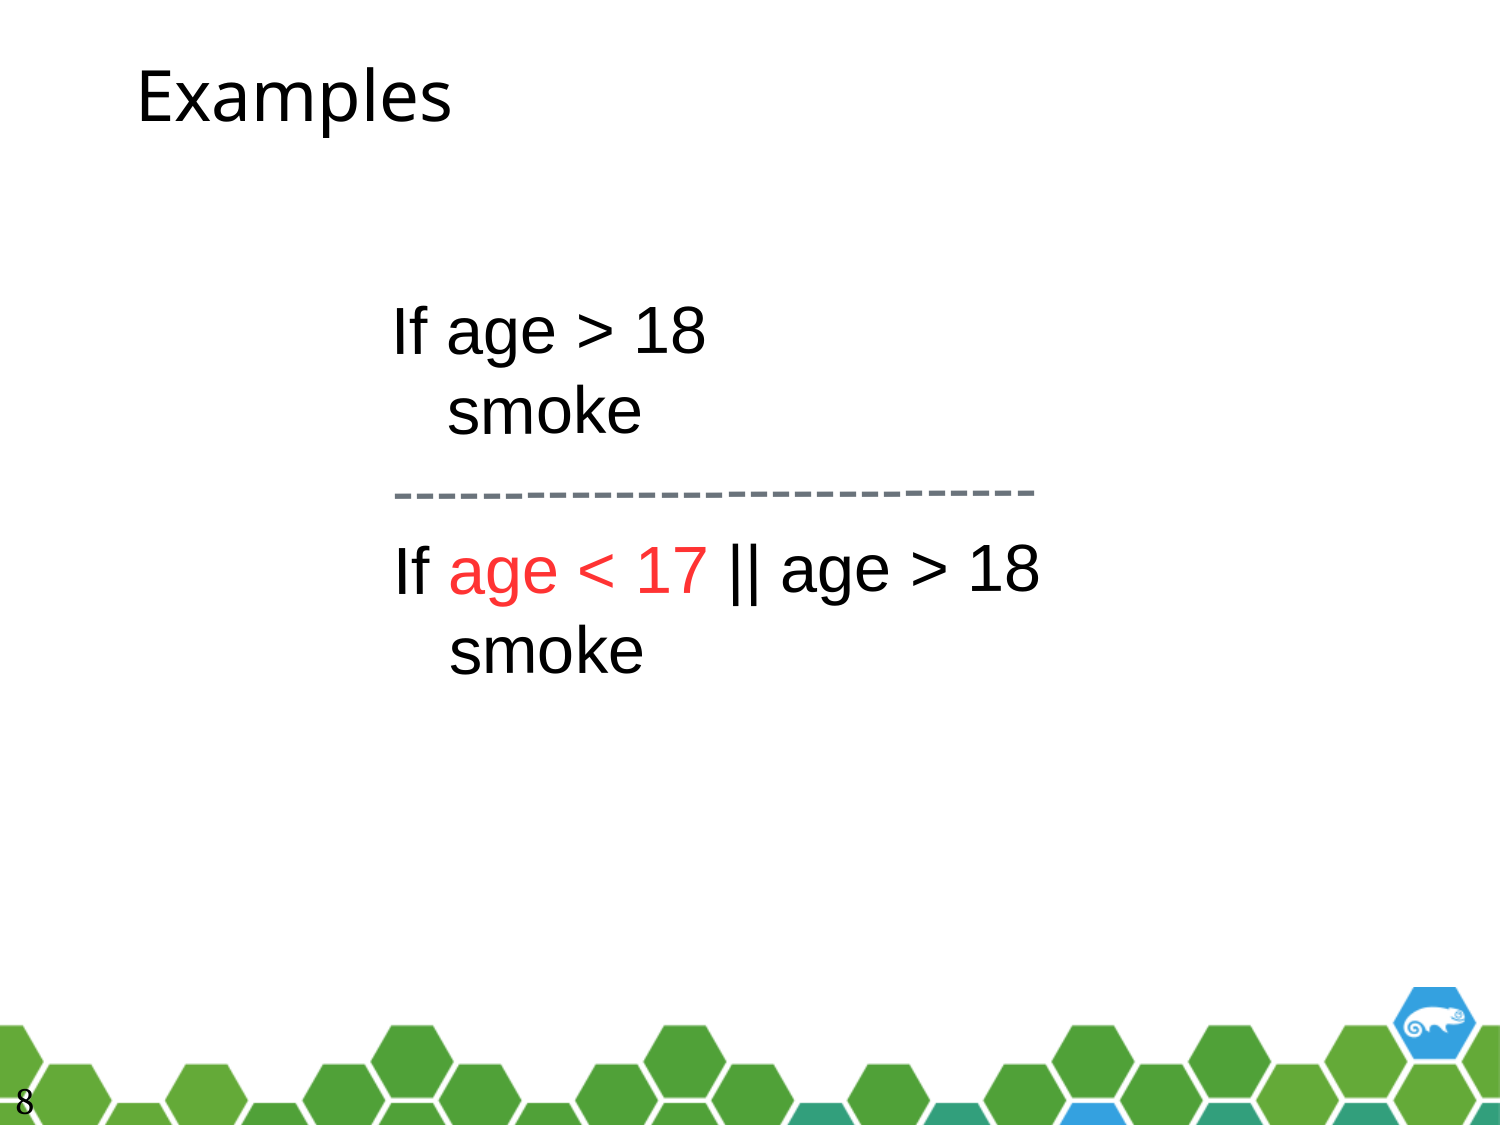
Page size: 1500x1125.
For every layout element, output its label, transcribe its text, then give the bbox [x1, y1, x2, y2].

picture [0, 987, 1500, 1125]
text_box Examples [134, 12, 1371, 175]
text_box If age > 18 smoke ----------------------------- If age < 17 || age > 18 smoke [357, 274, 1339, 875]
